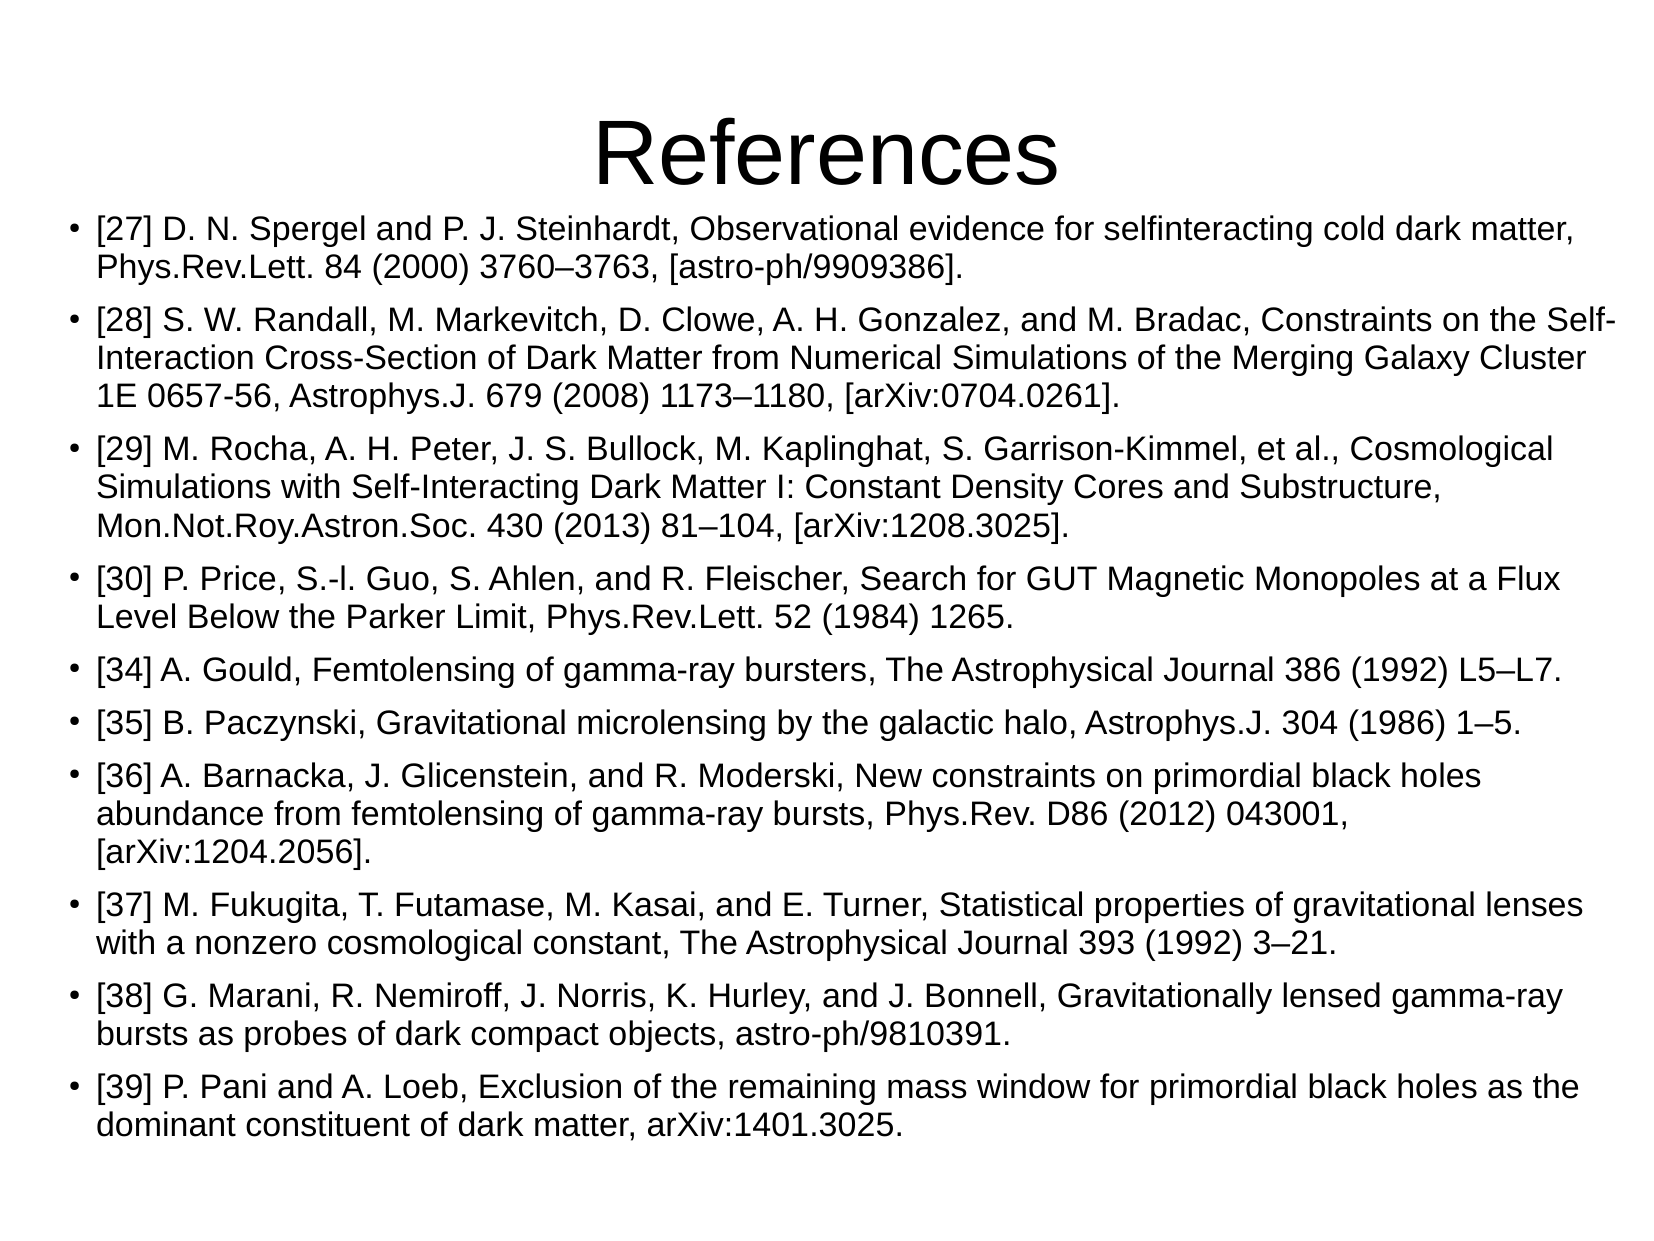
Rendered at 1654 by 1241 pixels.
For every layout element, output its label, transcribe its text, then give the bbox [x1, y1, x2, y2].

list [27] D. N. Spergel and P. J. Steinhardt, Observational evidence for selfinteracting cold dark matter, Phys.Rev.Lett. 84 (2000) 3760–3763, [astro-ph/9909386]. [28] S. W. Randall, M. Markevitch, D. Clowe, A. H. Gonzalez, and M. Bradac, Constraints on the Self-Interaction Cross-Section of Dark Matter from Numerical Simulations of the Merging Galaxy Cluster 1E 0657-56, Astrophys.J. 679 (2008) 1173–1180, [arXiv:0704.0261]. [29] M. Rocha, A. H. Peter, J. S. Bullock, M. Kaplinghat, S. Garrison-Kimmel, et al., Cosmological Simulations with Self-Interacting Dark Matter I: Constant Density Cores and Substructure, Mon.Not.Roy.Astron.Soc. 430 (2013) 81–104, [arXiv:1208.3025]. [30] P. Price, S.-l. Guo, S. Ahlen, and R. Fleischer, Search for GUT Magnetic Monopoles at a Flux Level Below the Parker Limit, Phys.Rev.Lett. 52 (1984) 1265. [34] A. Gould, Femtolensing of gamma-ray bursters, The Astrophysical Journal 386 (1992) L5–L7. [35] B. Paczynski, Gravitational microlensing by the galactic halo, Astrophys.J. 304 (1986) 1–5. [36] A. Barnacka, J. Glicenstein, and R. Moderski, New constraints on primordial black holes abundance from femtolensing of gamma-ray bursts, Phys.Rev. D86 (2012) 043001, [arXiv:1204.2056]. [37] M. Fukugita, T. Futamase, M. Kasai, and E. Turner, Statistical properties of gravitational lenses with a nonzero cosmological constant, The Astrophysical Journal 393 (1992) 3–21. [38] G. Marani, R. Nemiroff, J. Norris, K. Hurley, and J. Bonnell, Gravitationally lensed gamma-ray bursts as probes of dark compact objects, astro-ph/9810391. [39] P. Pani and A. Loeb, Exclusion of the remaining mass window for primordial black holes as the dominant constituent of dark matter, arXiv:1401.3025. [60, 210, 1631, 1160]
title References [82, 49, 1571, 210]
